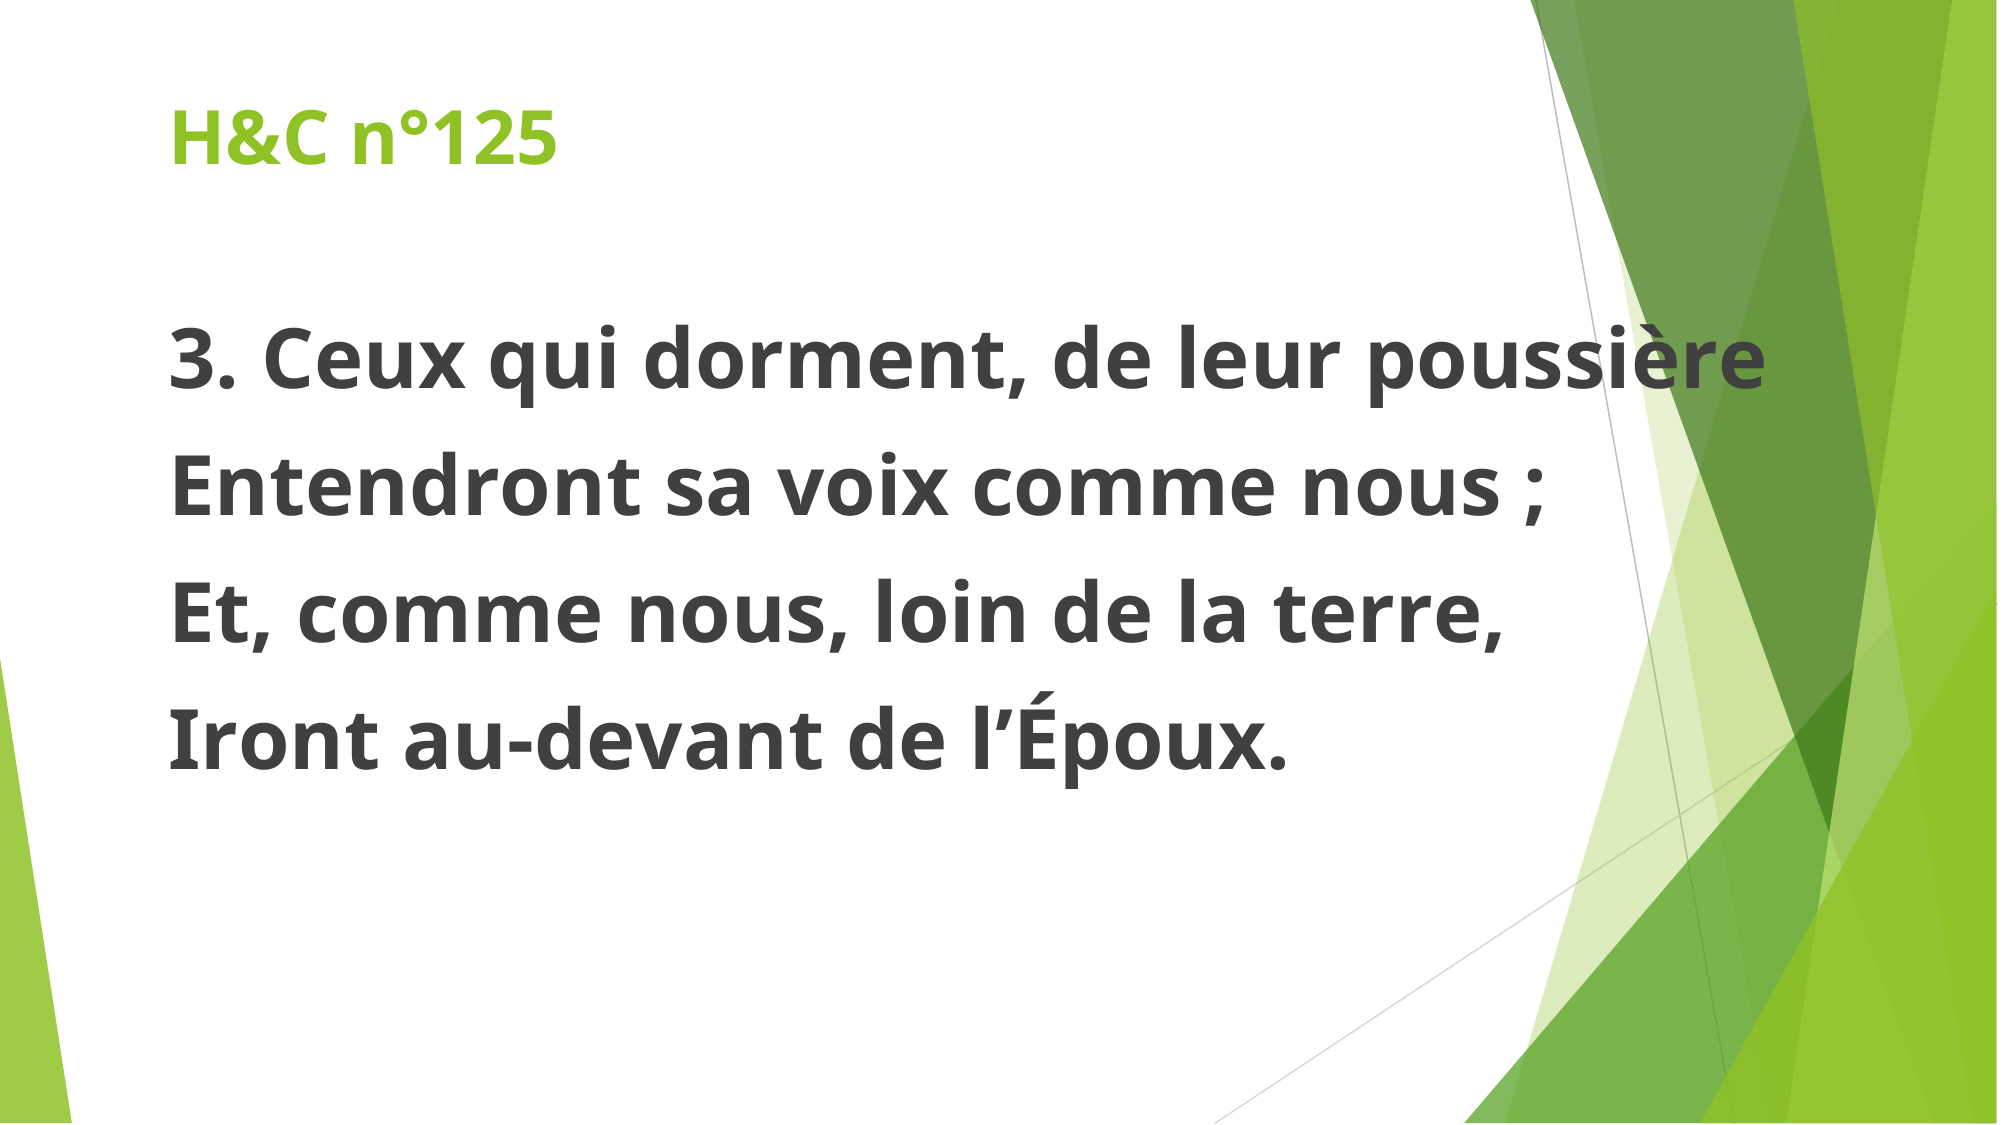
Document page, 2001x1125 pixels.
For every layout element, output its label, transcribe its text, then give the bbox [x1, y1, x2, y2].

text_box H&C n°125 [153, 82, 603, 189]
text_box 3. Ceux qui dorment, de leur poussière Entendront sa voix comme nous ; Et, comme nous, loin de la terre, Iront au-devant de l’Époux. [153, 283, 1985, 1075]
